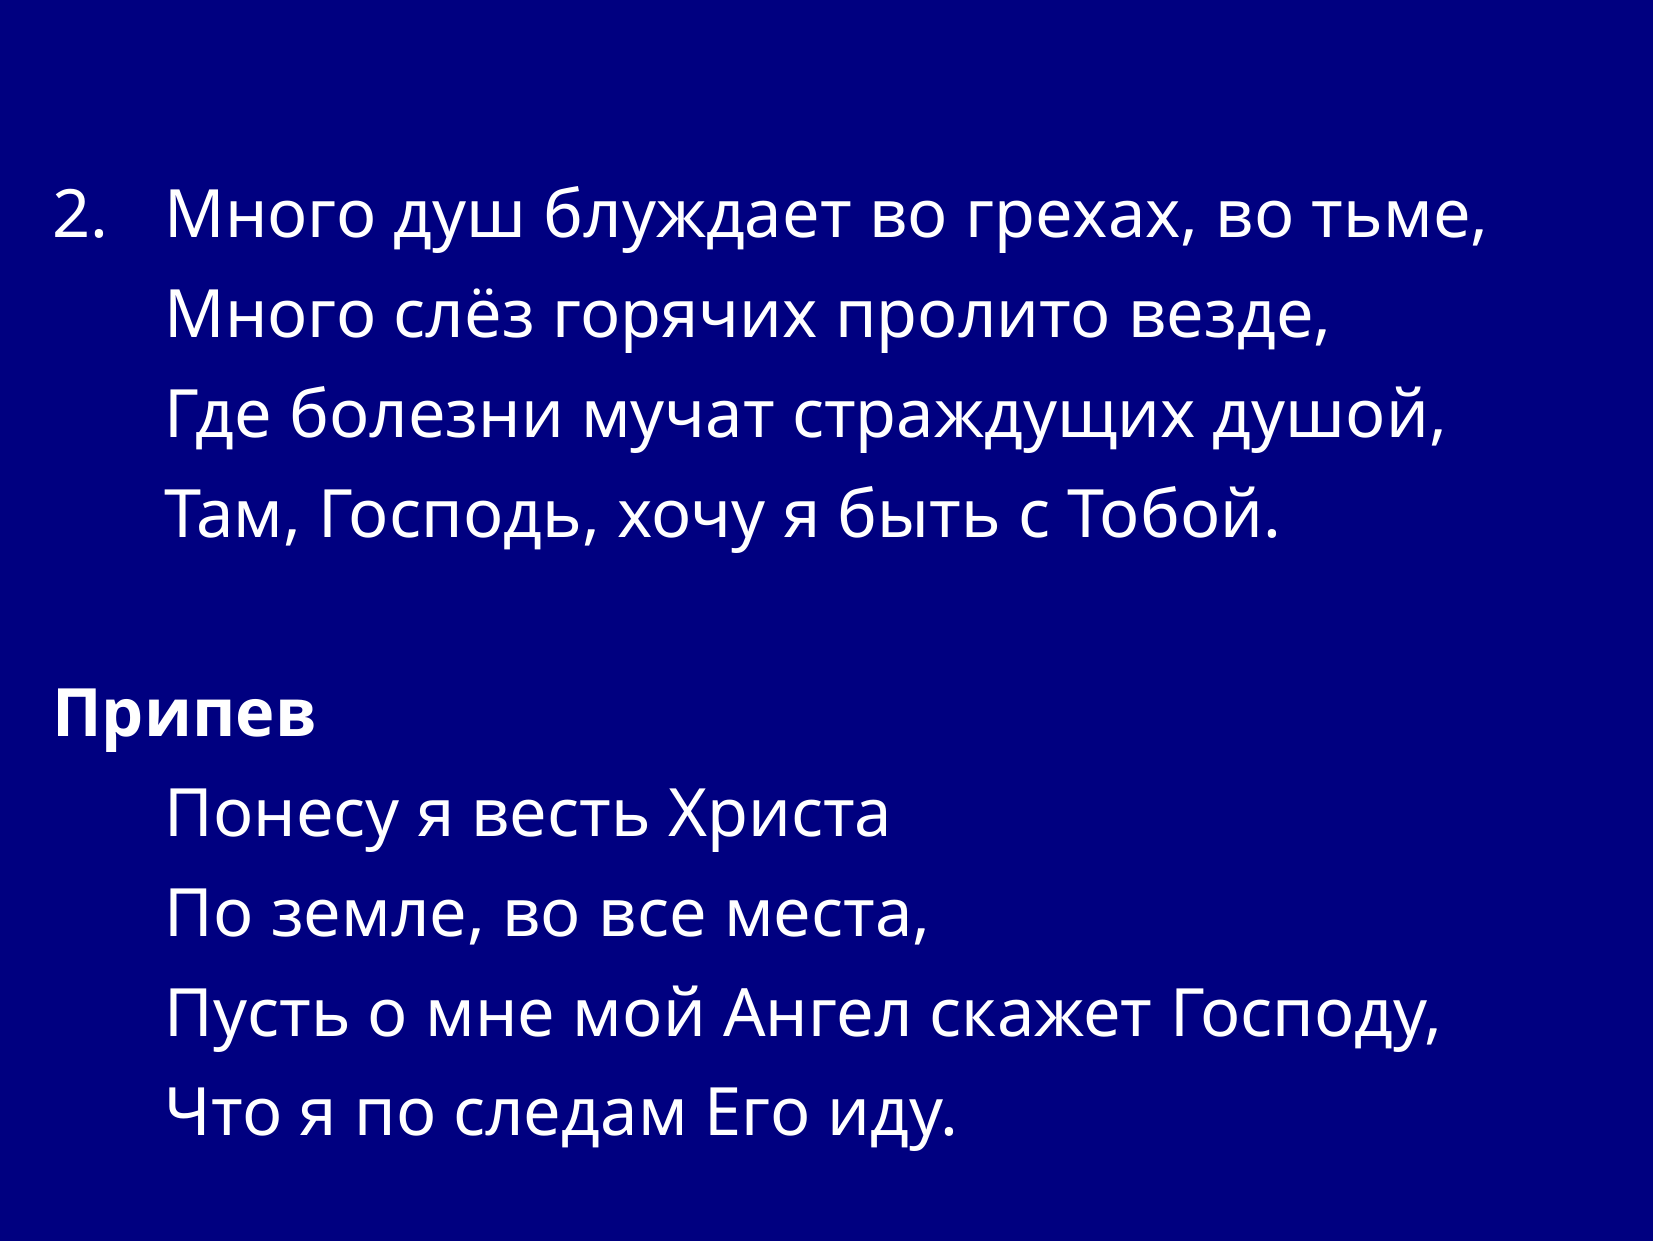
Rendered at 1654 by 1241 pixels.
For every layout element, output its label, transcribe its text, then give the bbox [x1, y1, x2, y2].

text_box 2. Много душ блуждает во грехах, во тьме, Много слёз горячих пролито везде, Где болезни мучат страждущих душой, Там, Господь, хочу я быть с Тобой. Припев Понесу я весть Христа По земле, во все места, Пусть о мне мой Ангел скажет Господу, Что я по следам Его иду. [37, 150, 1653, 1163]
